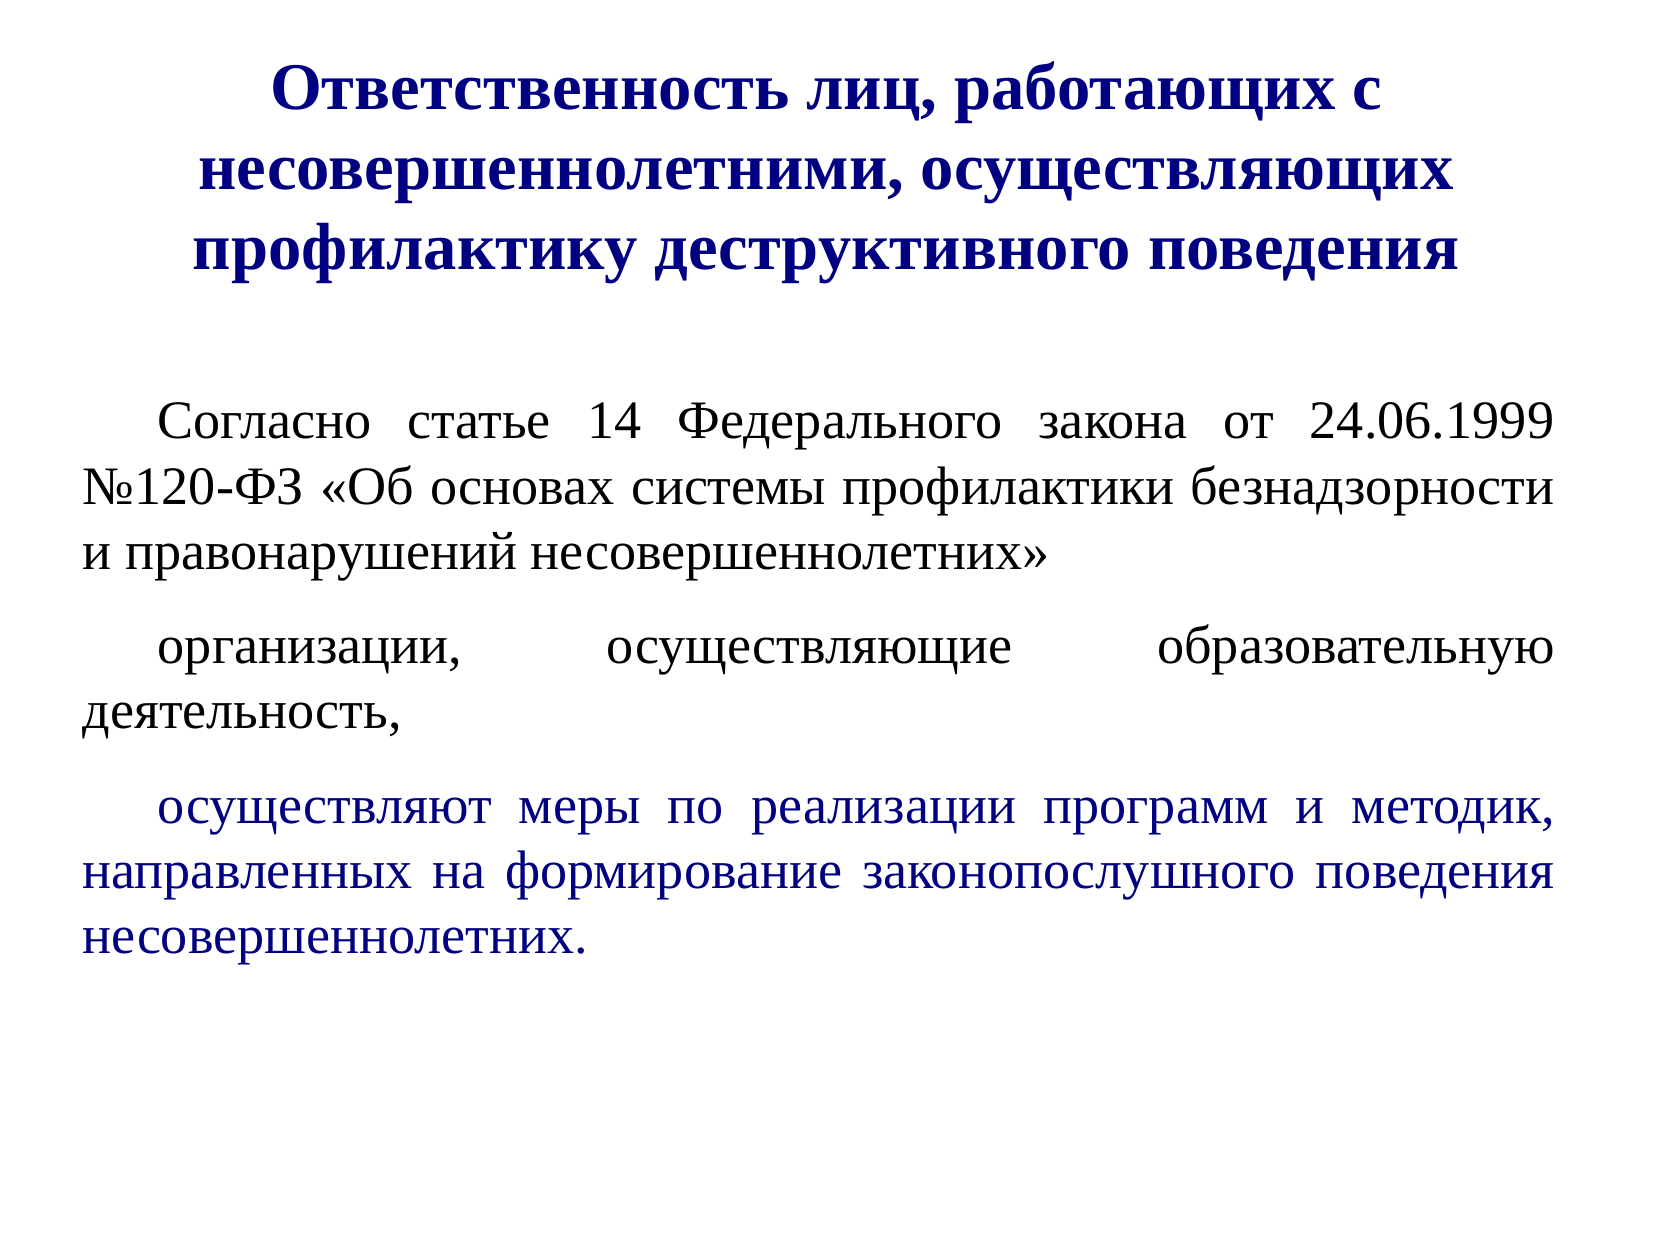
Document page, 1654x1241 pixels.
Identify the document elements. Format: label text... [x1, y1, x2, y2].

title Ответственность лиц, работающих с несовершеннолетними, осуществляющих профилактику деструктивного поведения [82, 42, 1571, 264]
list Согласно статье 14 Федерального закона от 24.06.1999 №120-ФЗ «Об основах системы профилактики безнадзорности и правонарушений несовершеннолетних» организации, осуществляющие образовательную деятельность, осуществляют меры по реализации программ и методик, направленных на формирование законопослушного поведения несовершеннолетних. [82, 290, 1571, 1010]
